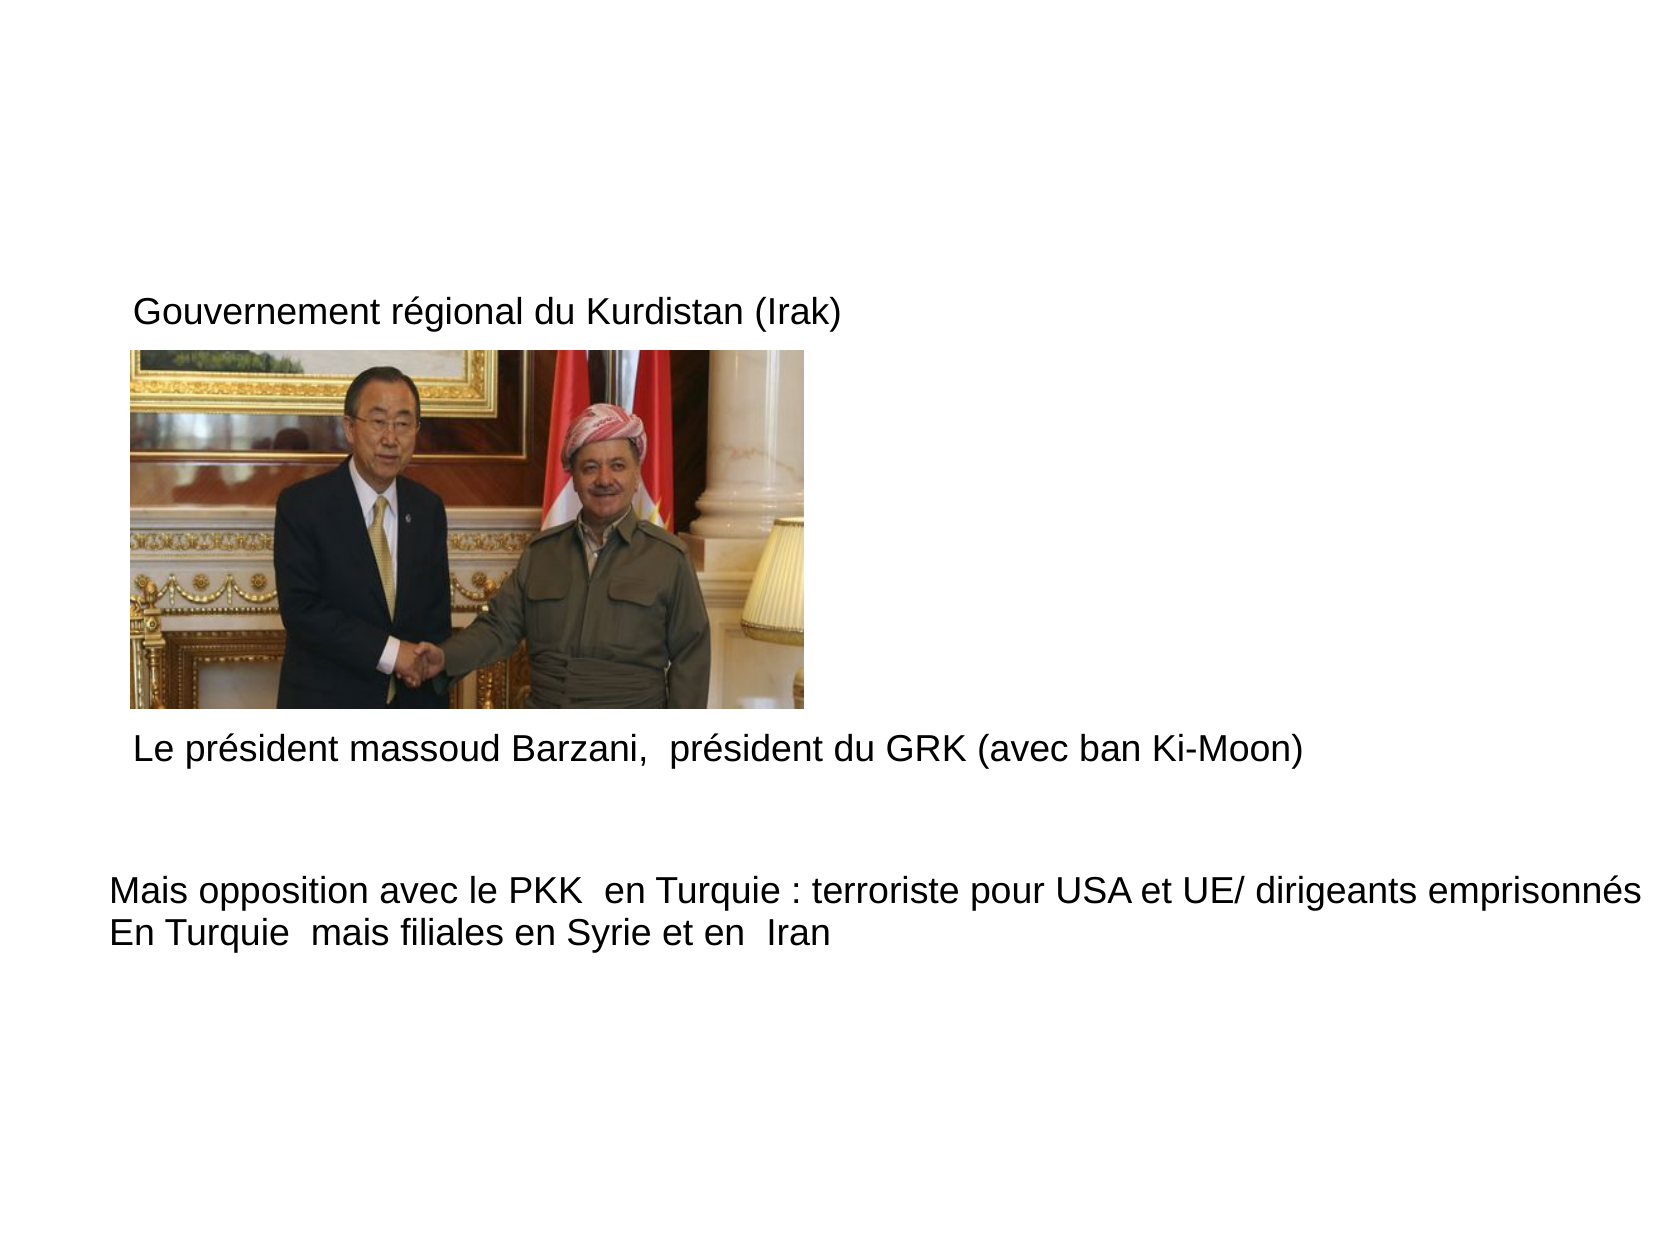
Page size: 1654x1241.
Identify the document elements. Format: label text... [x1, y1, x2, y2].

text_box Gouvernement régional du Kurdistan (Irak) [118, 283, 858, 341]
picture [130, 350, 804, 709]
text_box Le président massoud Barzani, président du GRK (avec ban Ki-Moon) [118, 720, 1319, 820]
text_box Mais opposition avec le PKK en Turquie : terroriste pour USA et UE/ dirigeants emprisonnés En Turquie mais filiales en Syrie et en Iran [94, 862, 1654, 962]
